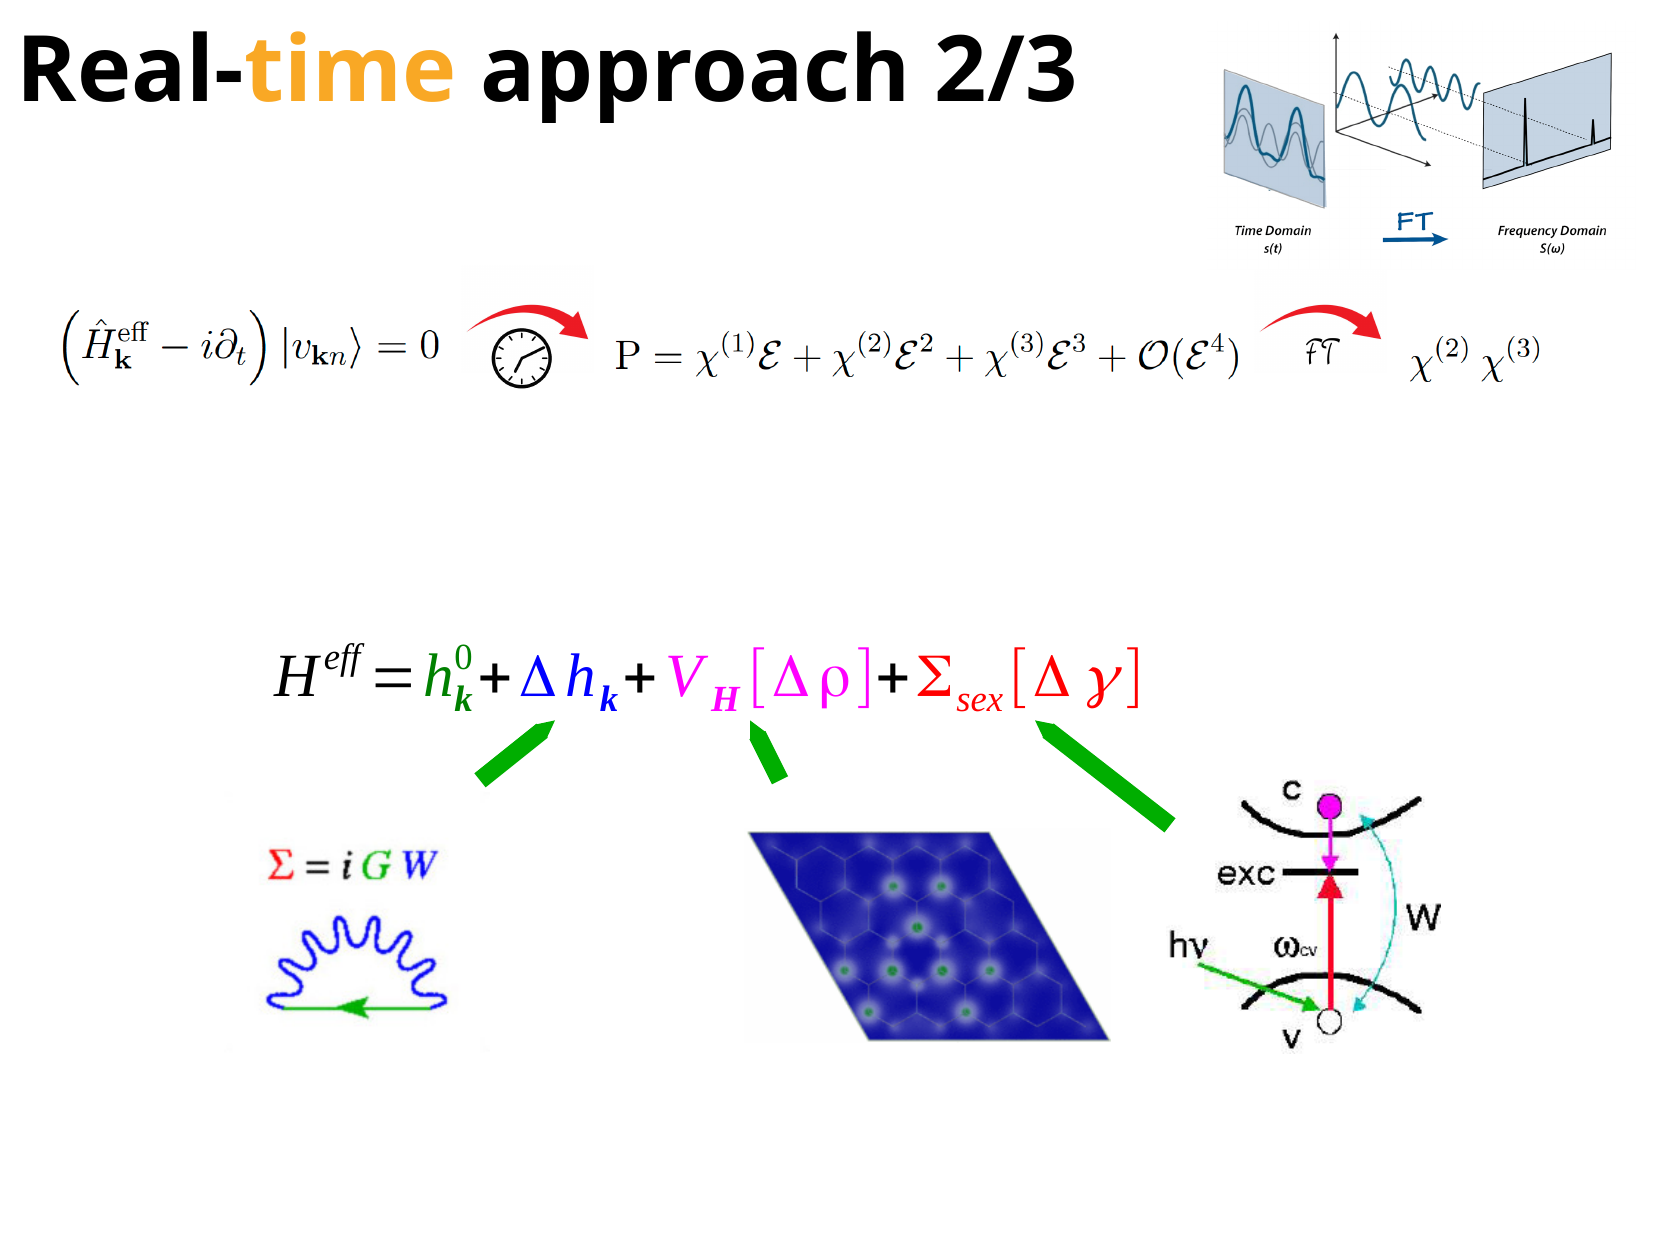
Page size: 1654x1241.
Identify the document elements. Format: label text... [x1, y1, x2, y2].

picture [60, 302, 442, 392]
picture [1166, 779, 1441, 1054]
picture [726, 791, 1111, 1043]
chart [255, 634, 1156, 721]
text_box [490, 324, 554, 390]
picture [1474, 320, 1543, 408]
picture [461, 265, 594, 373]
picture [611, 315, 1242, 403]
chart [1298, 335, 1351, 373]
picture [1207, 21, 1636, 373]
picture [224, 791, 490, 1053]
title Real-time approach 2/3 [0, 45, 1111, 136]
picture [1400, 320, 1472, 408]
